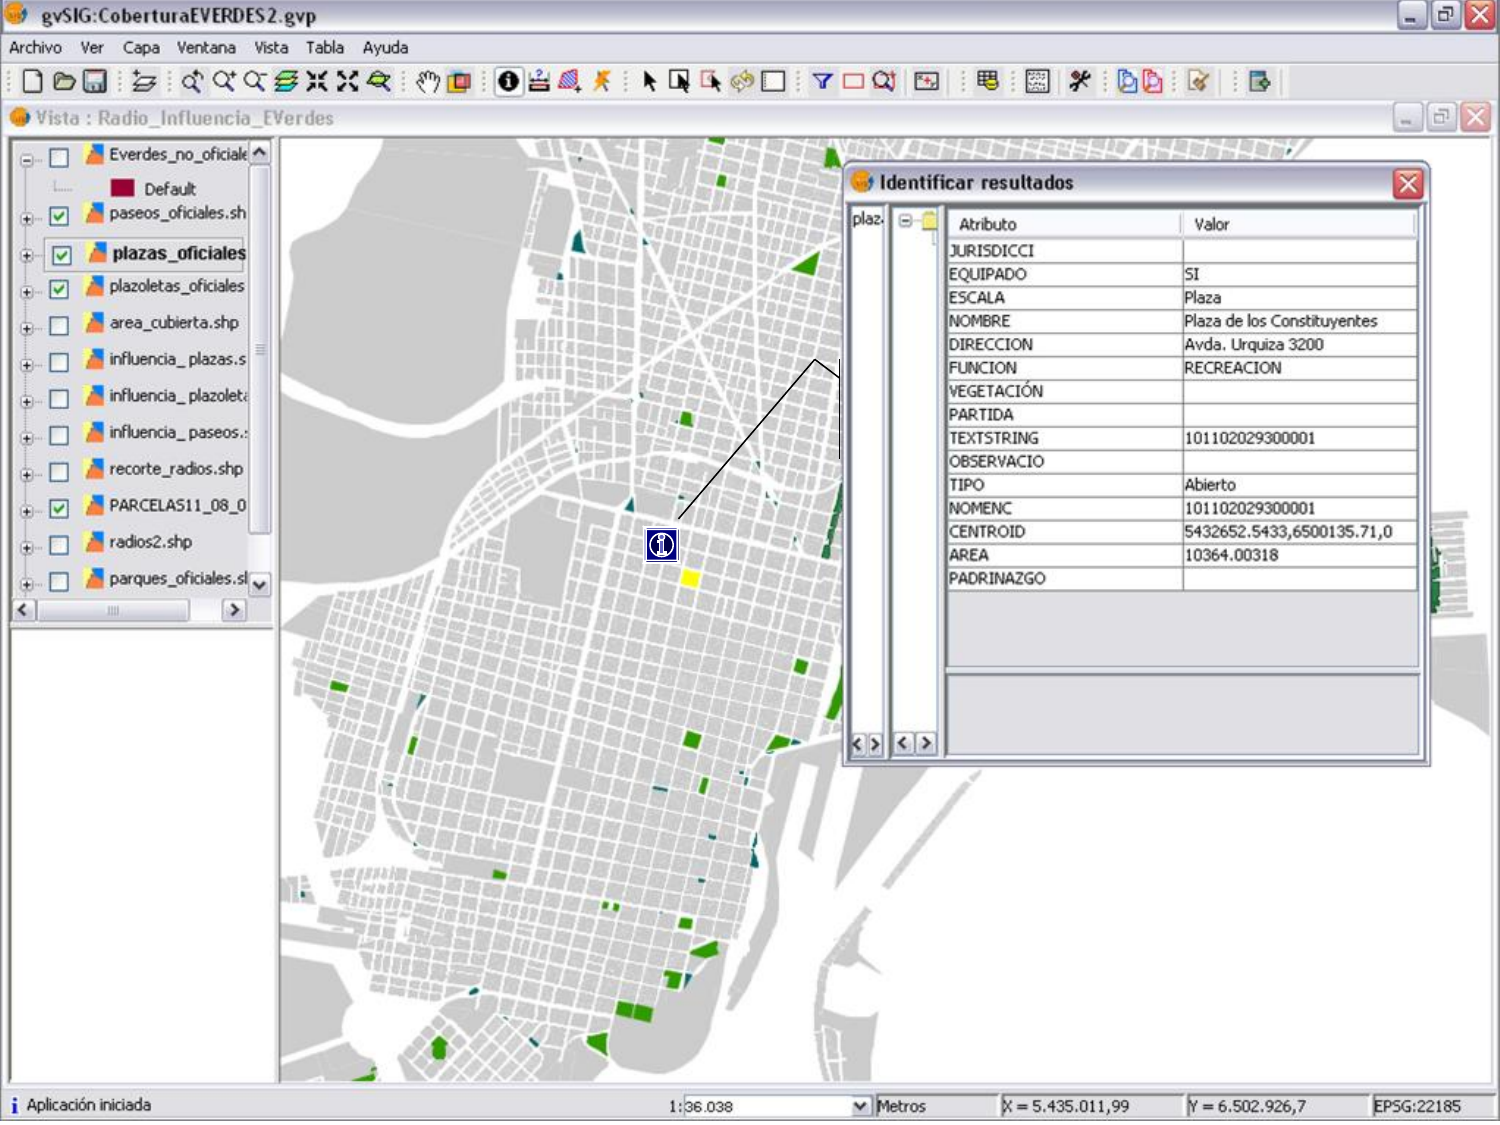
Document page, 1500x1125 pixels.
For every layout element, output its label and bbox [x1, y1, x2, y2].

picture [0, 0, 1500, 1124]
text_box [645, 527, 680, 563]
